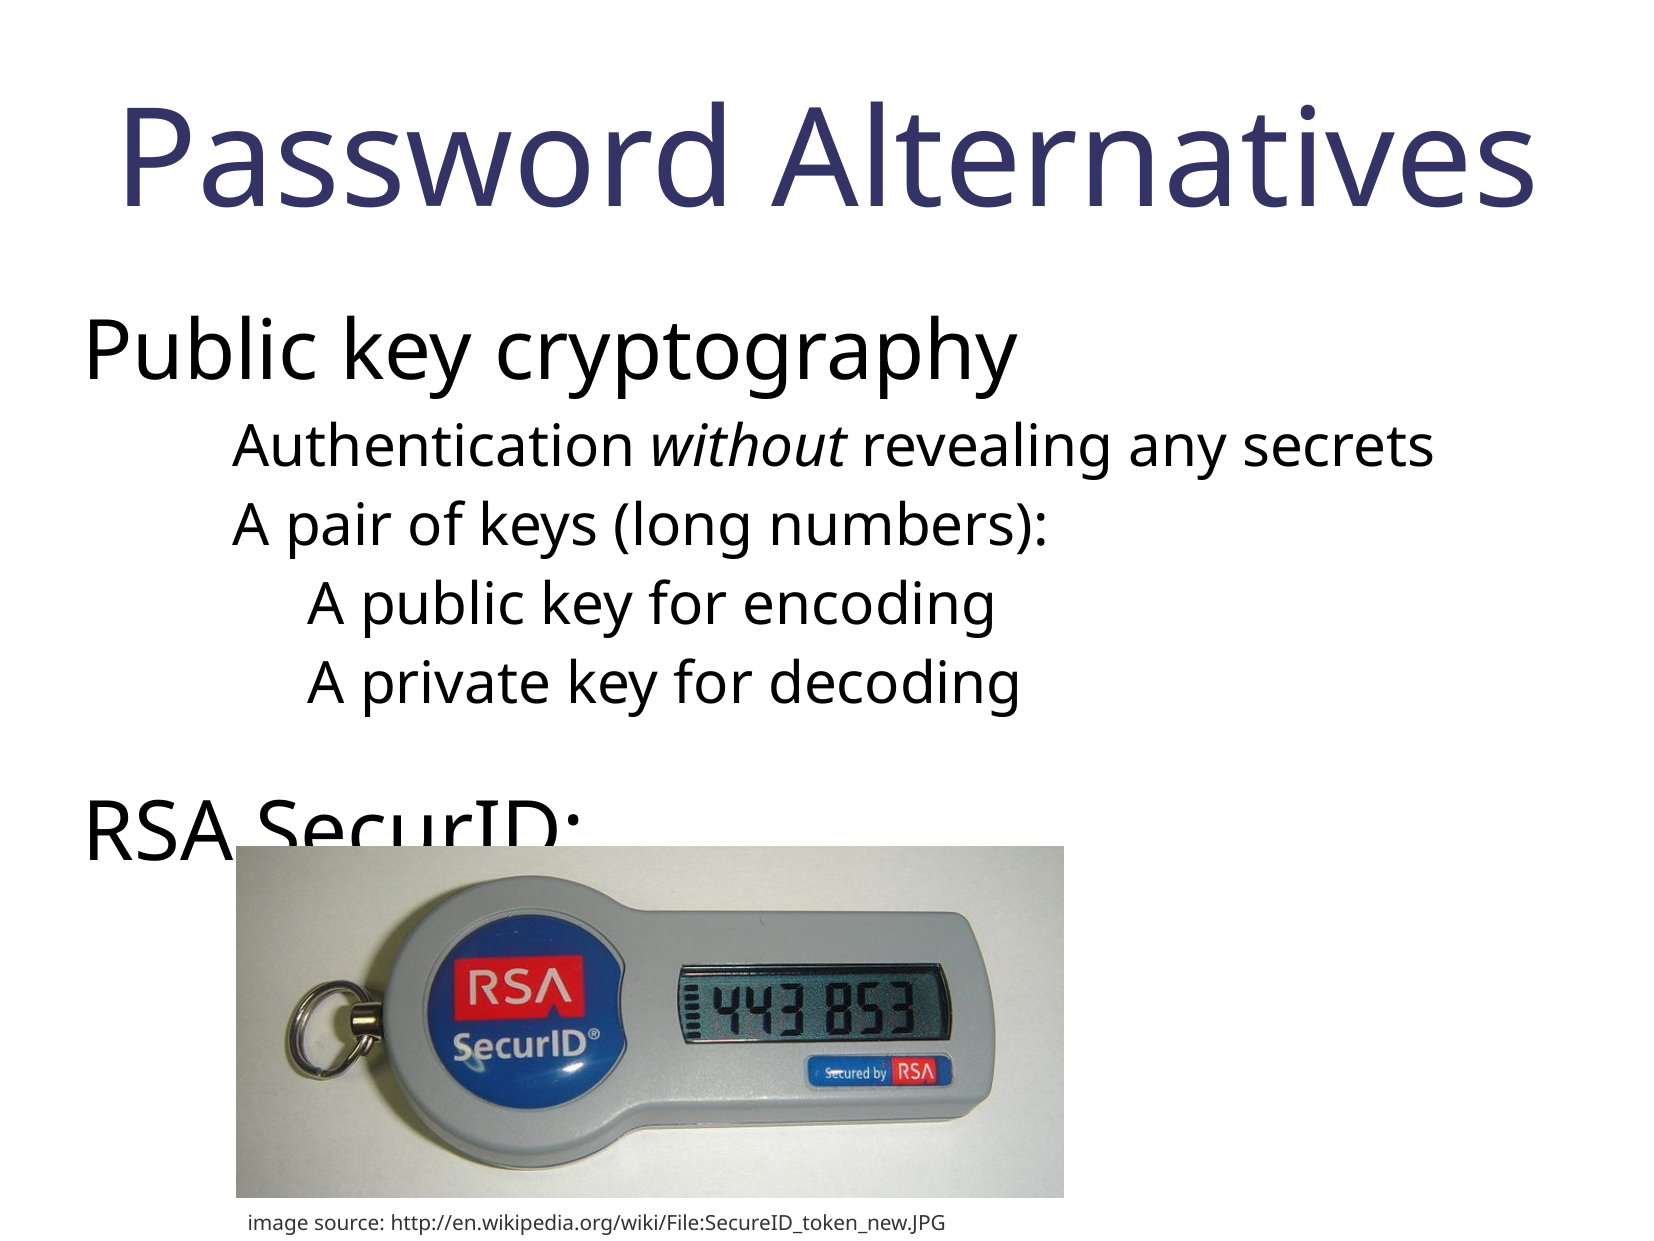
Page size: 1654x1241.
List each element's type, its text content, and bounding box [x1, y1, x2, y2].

subtitle Public key cryptography Authentication without revealing any secrets A pair of keys (long numbers): A public key for encoding A private key for decoding RSA SecurID: [82, 290, 1571, 1094]
picture [236, 846, 1064, 1198]
text_box image source: http://en.wikipedia.org/wiki/File:SecureID_token_new.JPG [233, 1200, 1654, 1241]
title Password Alternatives [0, 56, 1654, 250]
